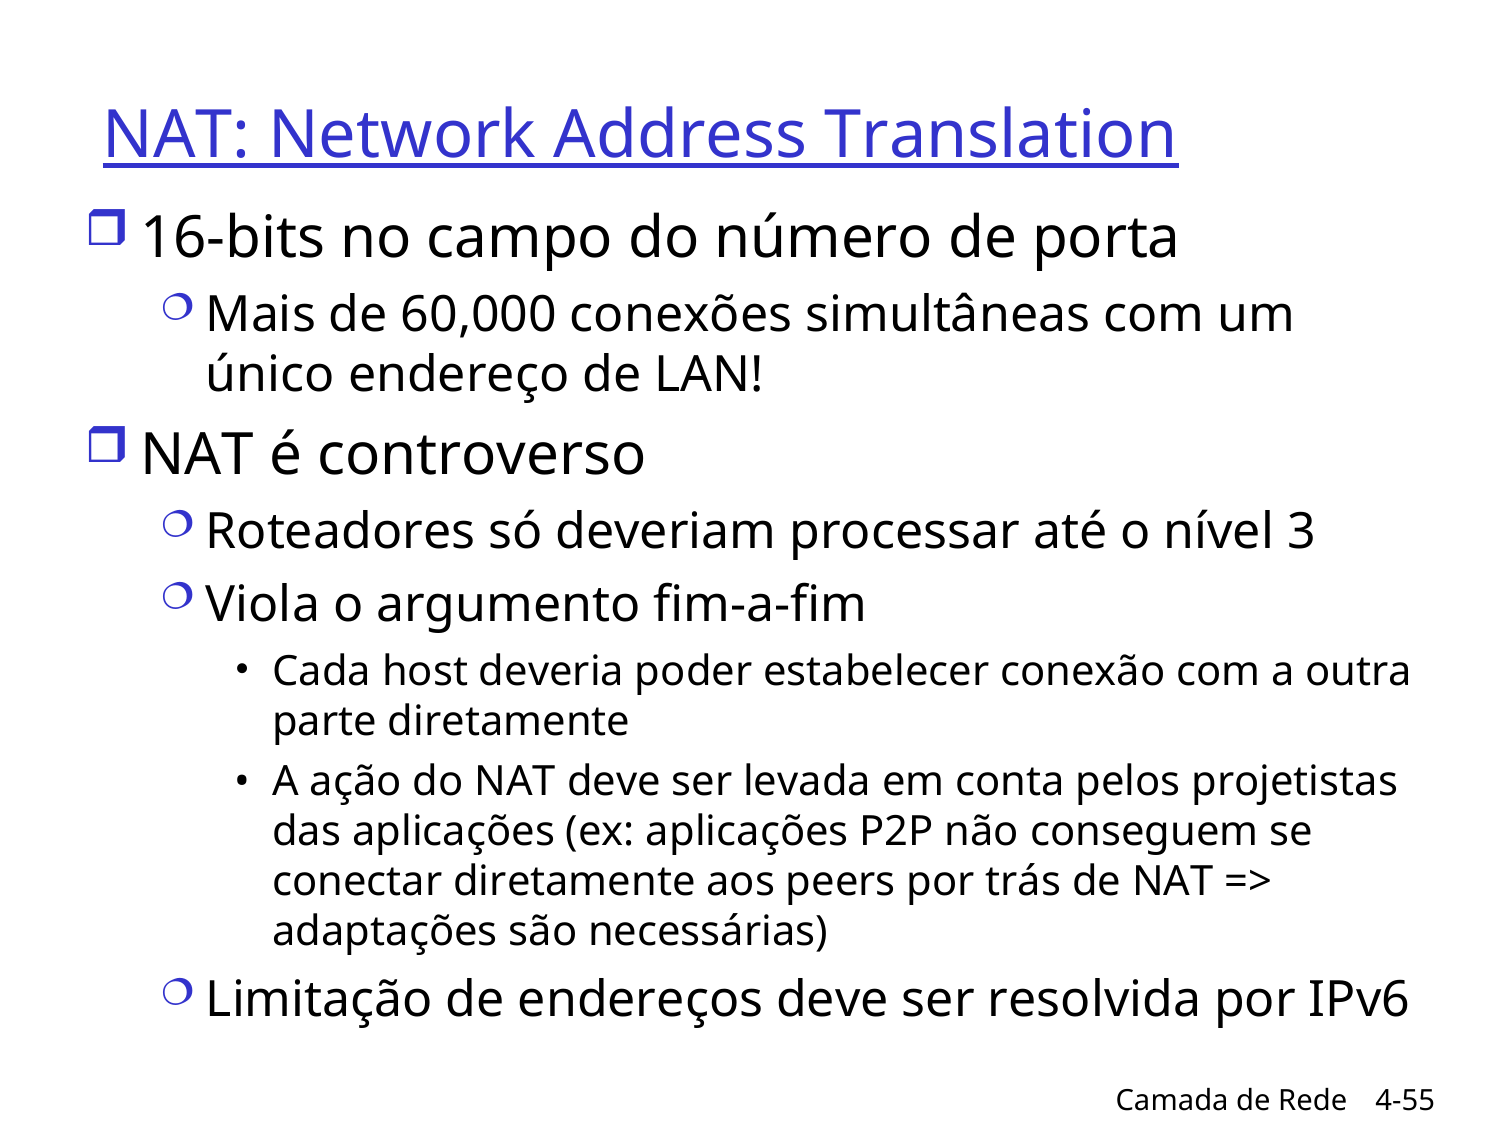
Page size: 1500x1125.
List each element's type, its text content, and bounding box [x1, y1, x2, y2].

text_box NAT: Network Address Translation [87, 37, 1363, 191]
text_box 16-bits no campo do número de porta Mais de 60,000 conexões simultâneas com um único endereço de LAN! NAT é controverso Roteadores só deveriam processar até o nível 3 Viola o argumento fim-a-fim Cada host deveria poder estabelecer conexão com a outra parte diretamente A ação do NAT deve ser levada em conta pelos projetistas das aplicações (ex: aplicações P2P não conseguem se conectar diretamente aos peers por trás de NAT => adaptações são necessárias) Limitação de endereços deve ser resolvida por IPv6 [69, 191, 1442, 966]
text_box Camada de Rede [887, 1073, 1363, 1125]
text_box 4-<número> [1339, 1073, 1451, 1123]
